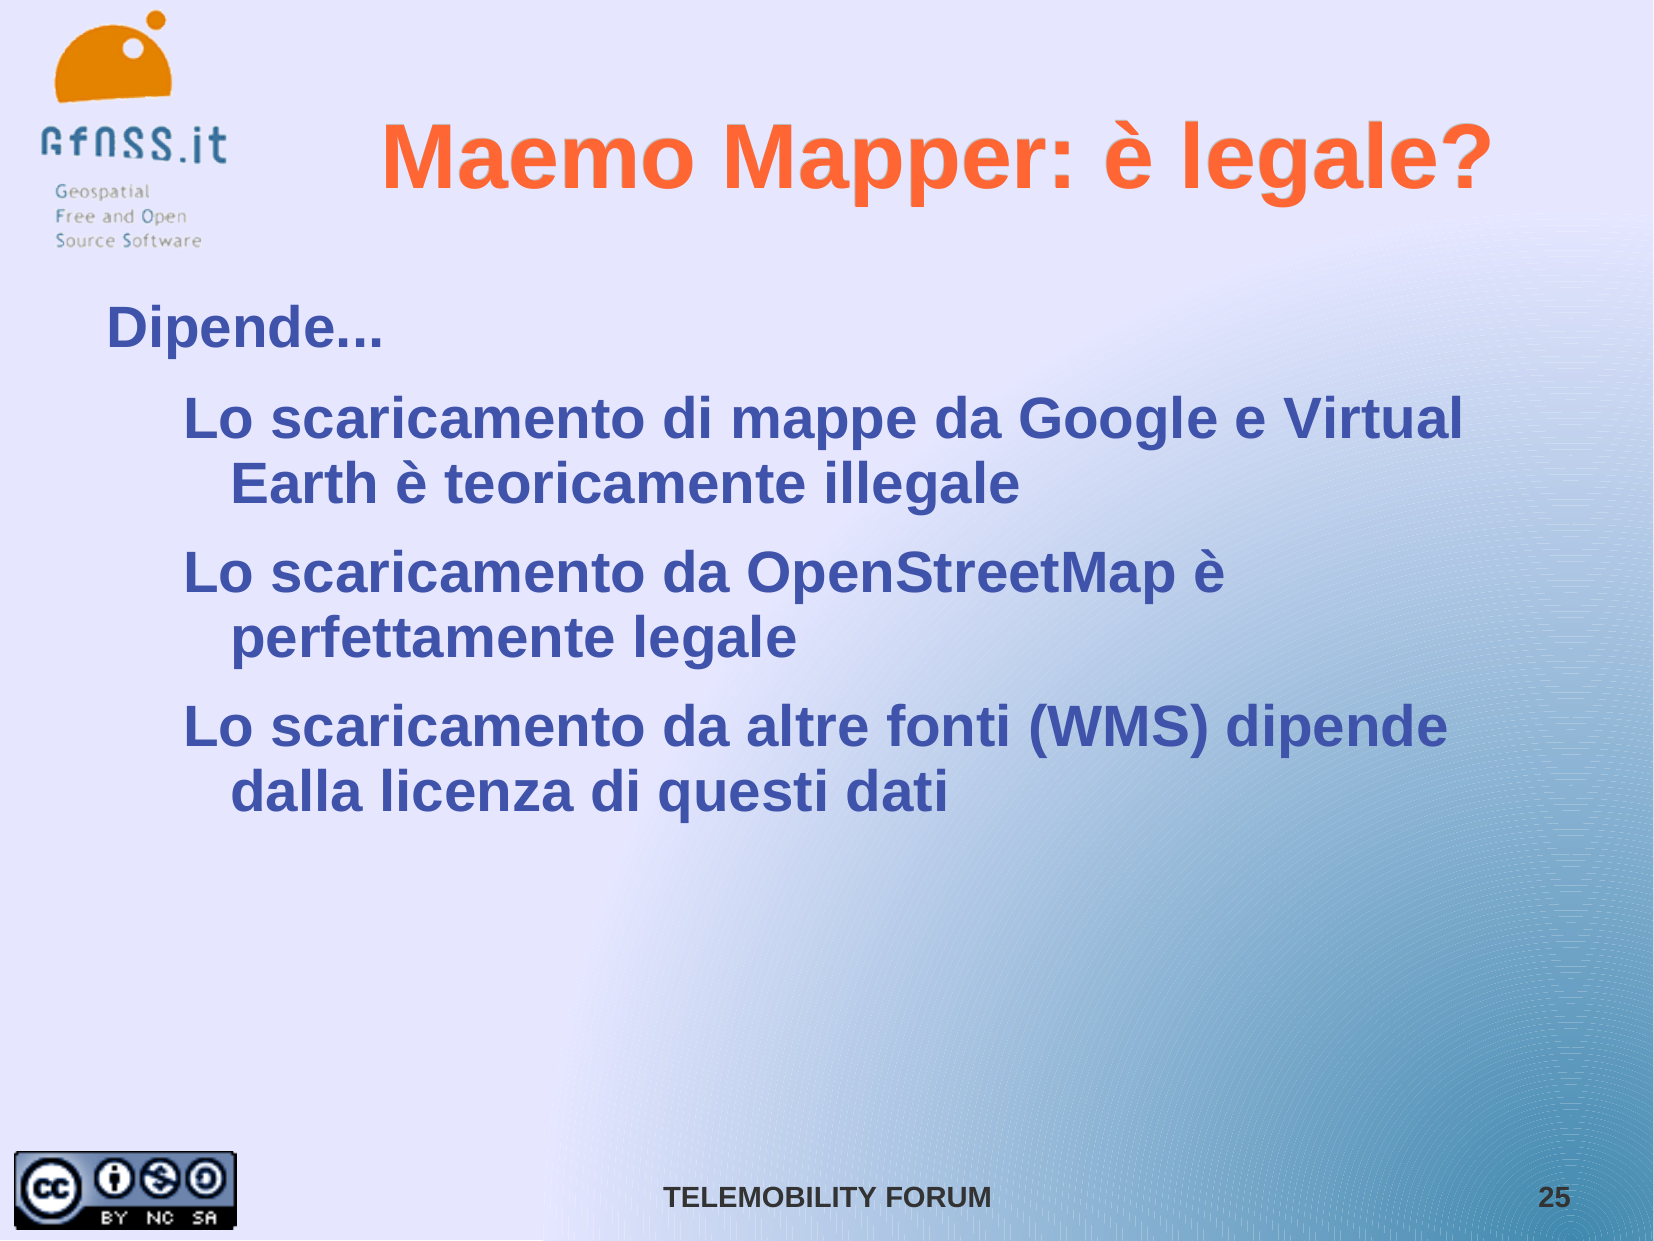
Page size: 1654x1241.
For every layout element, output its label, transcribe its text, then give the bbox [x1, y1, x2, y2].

picture [0, 1, 254, 266]
list Dipende... Lo scaricamento di mappe da Google e Virtual Earth è teoricamente illegale Lo scaricamento da OpenStreetMap è perfettamente legale Lo scaricamento da altre fonti (WMS) dipende dalla licenza di questi dati [88, 295, 1571, 1118]
title Maemo Mapper: è legale? [289, 53, 1589, 261]
picture [14, 1151, 237, 1230]
